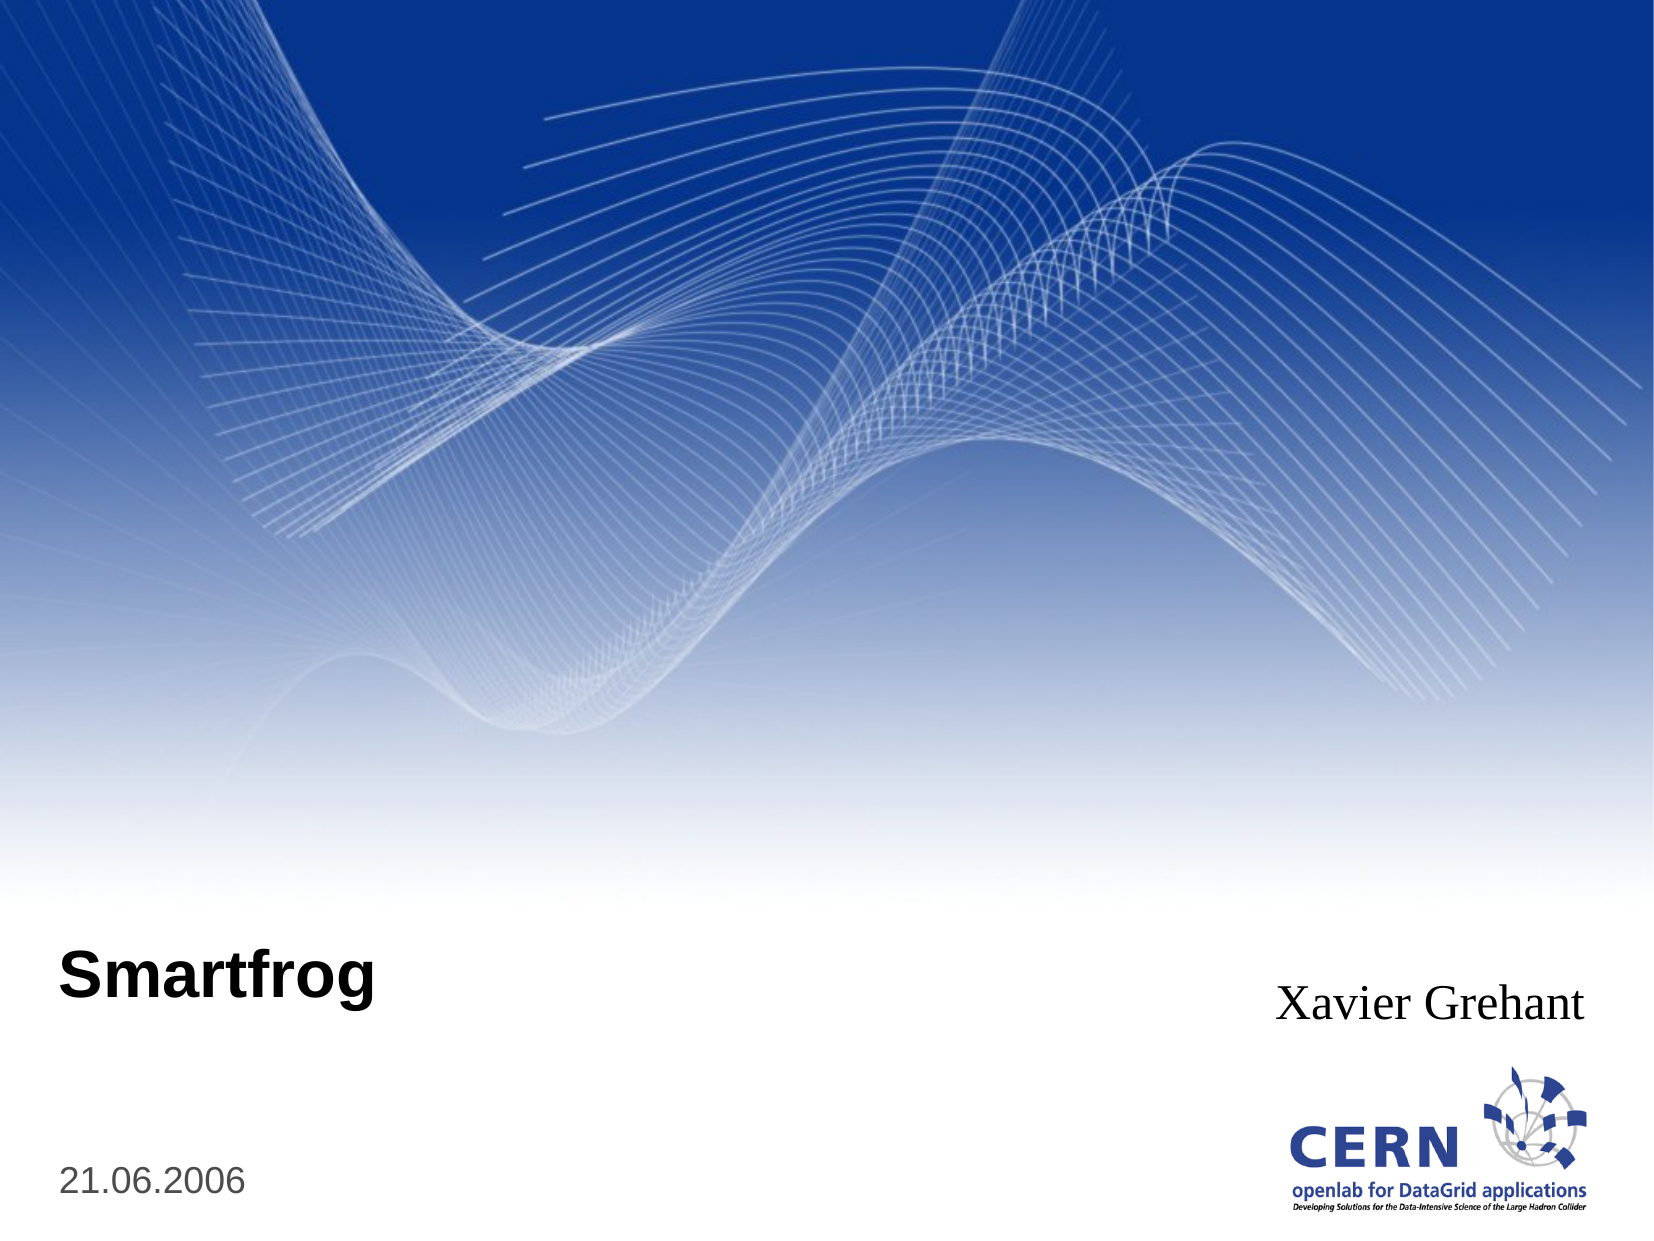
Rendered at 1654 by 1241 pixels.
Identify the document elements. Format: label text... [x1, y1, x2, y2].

text_box Xavier Grehant [1275, 975, 1613, 1031]
title Smartfrog [59, 885, 886, 1064]
picture [0, 0, 1654, 1241]
